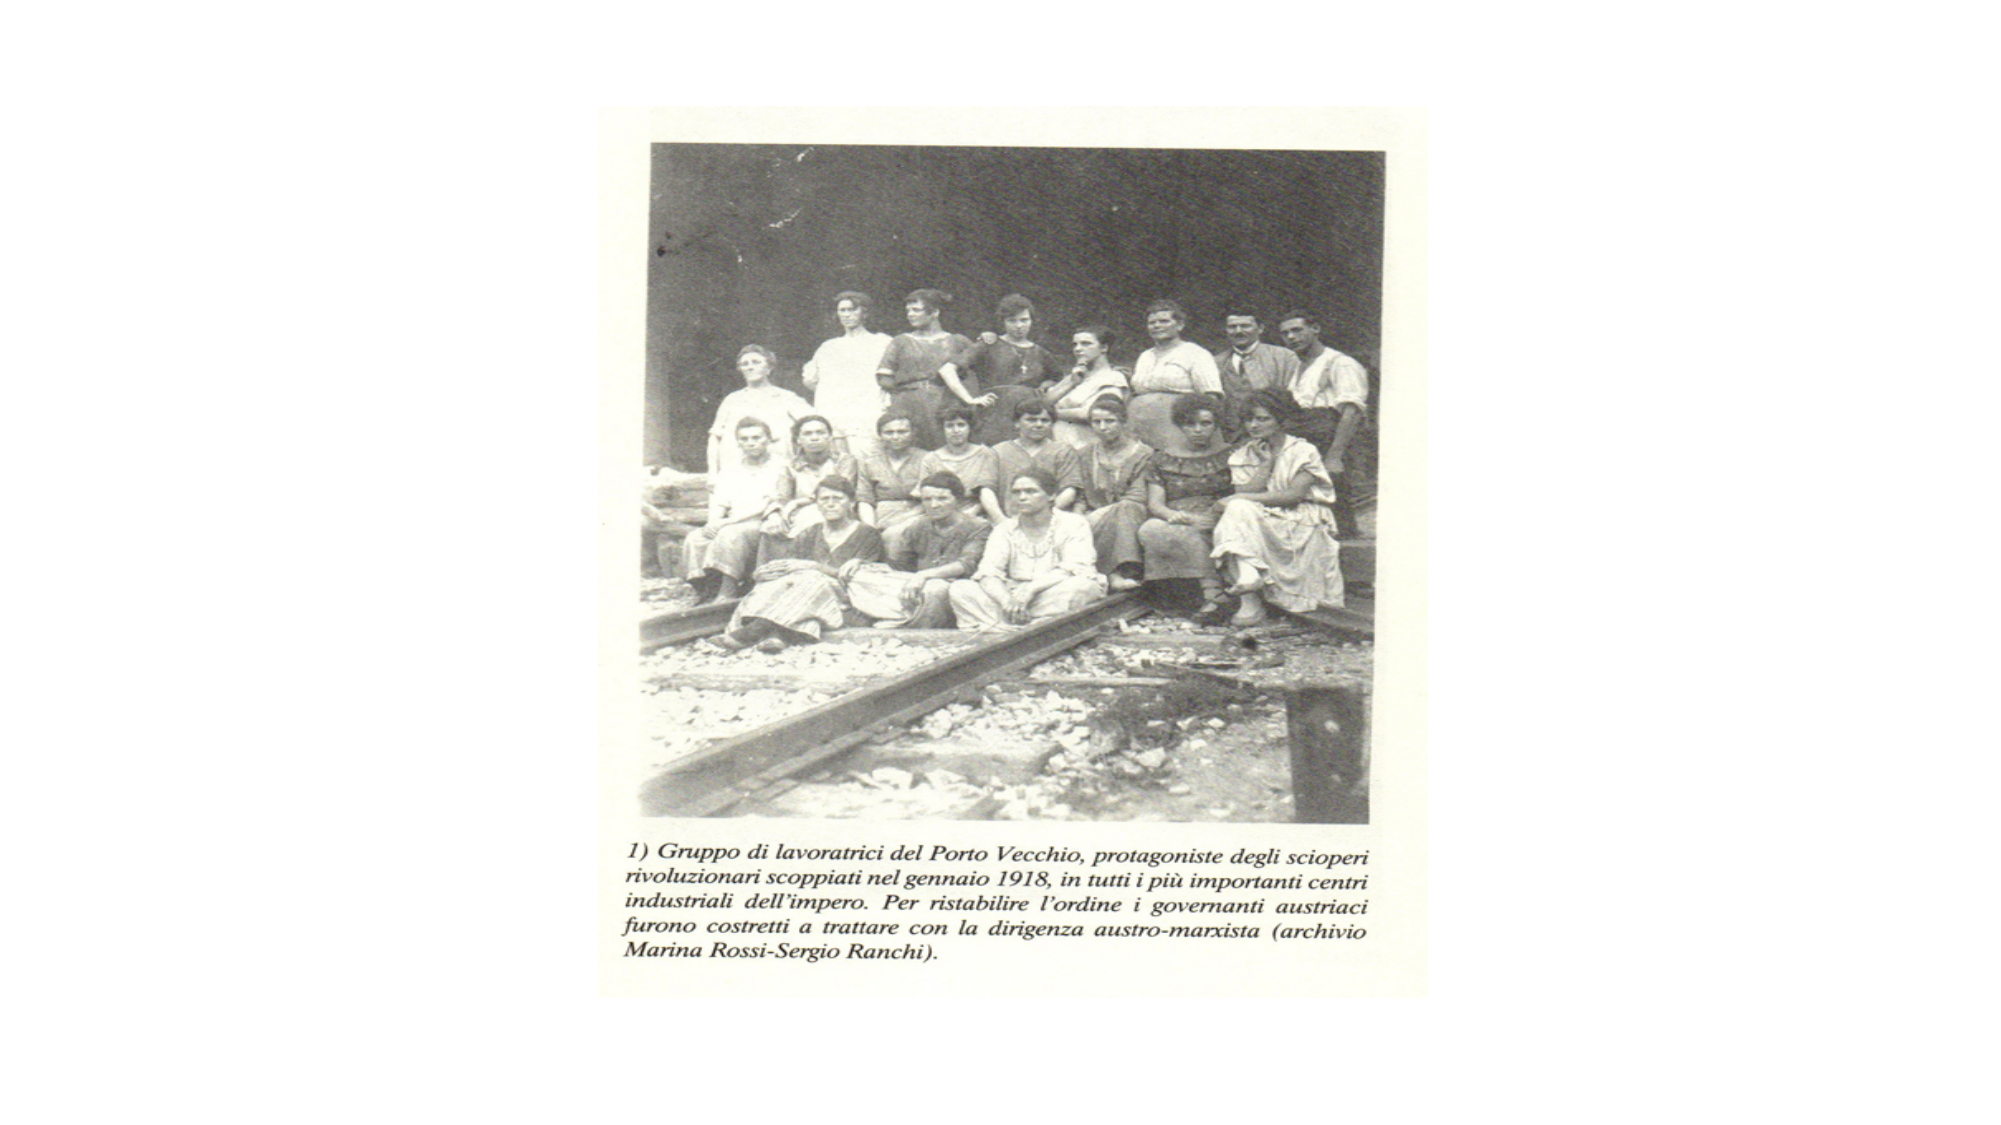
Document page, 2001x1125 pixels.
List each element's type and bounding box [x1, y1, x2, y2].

picture [598, 106, 1428, 998]
